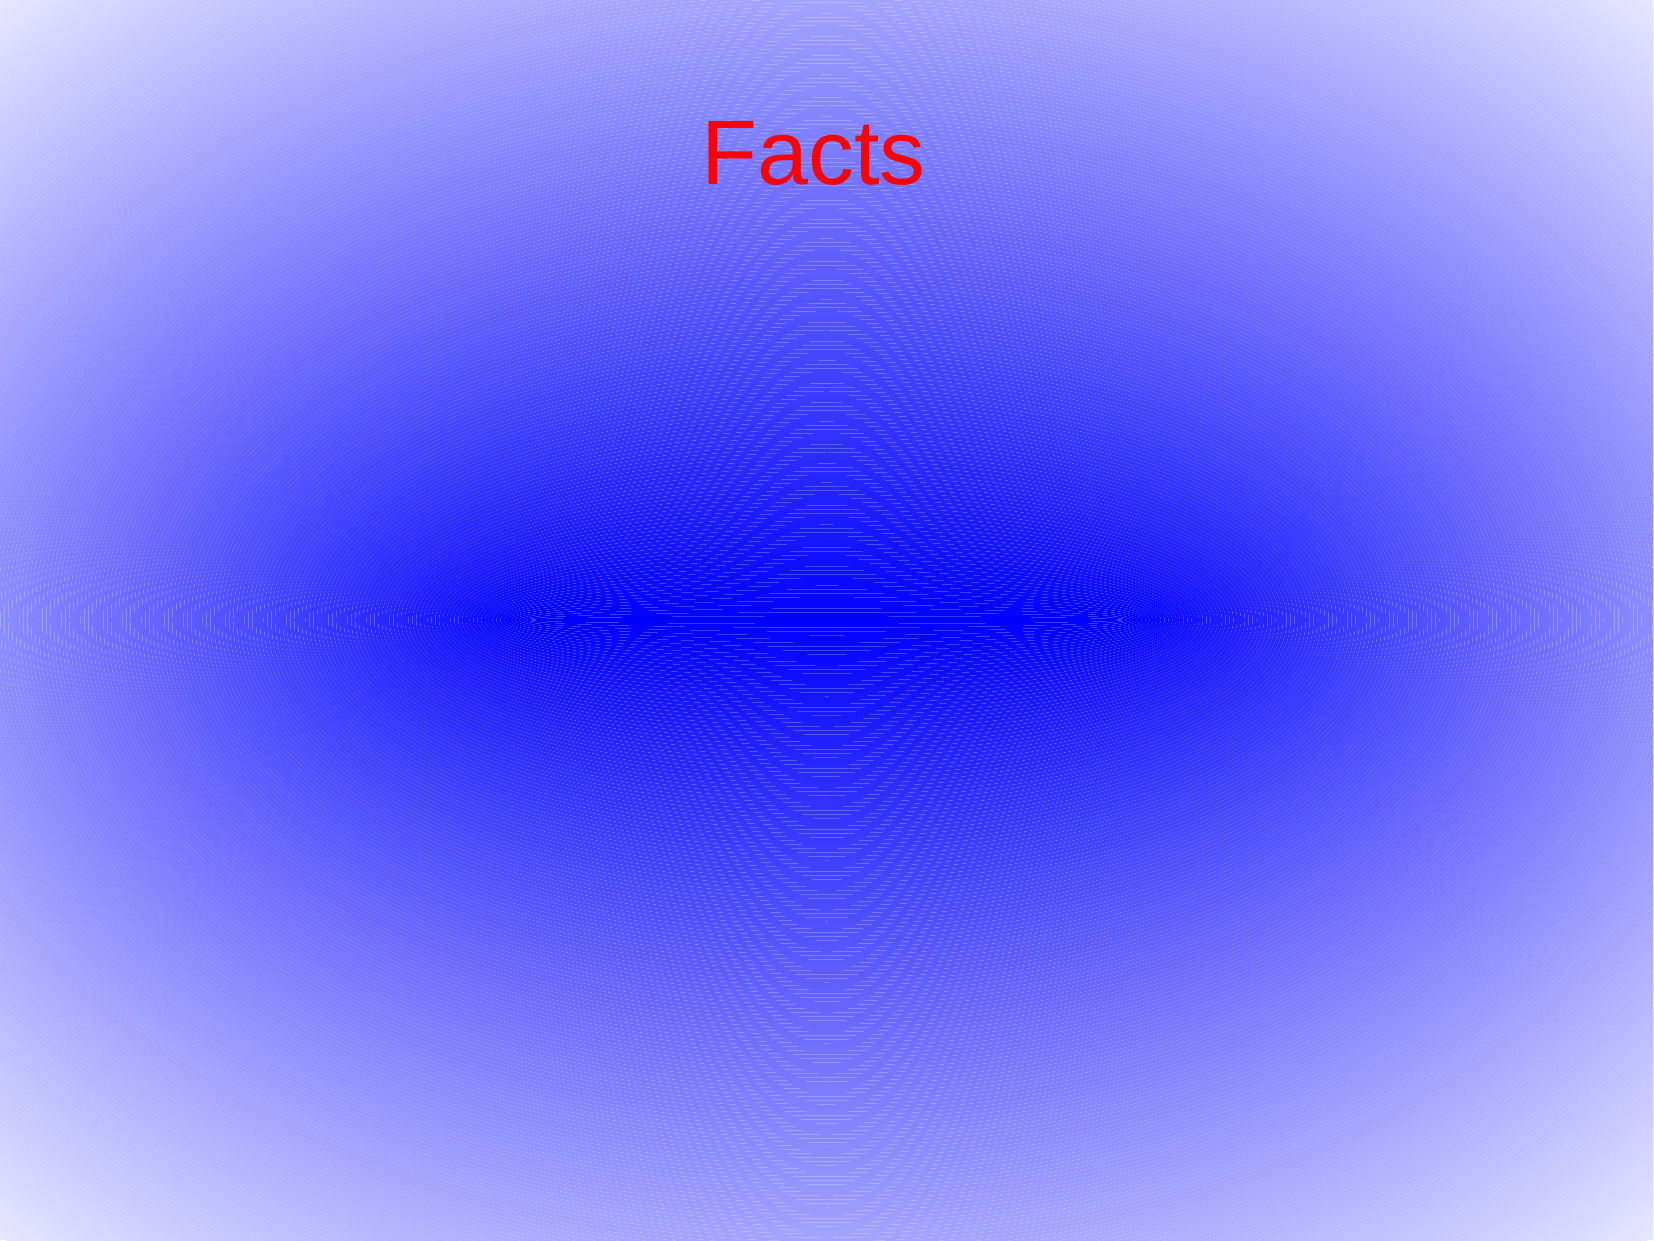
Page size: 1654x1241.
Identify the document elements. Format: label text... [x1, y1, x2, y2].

title Facts [82, 49, 1571, 257]
